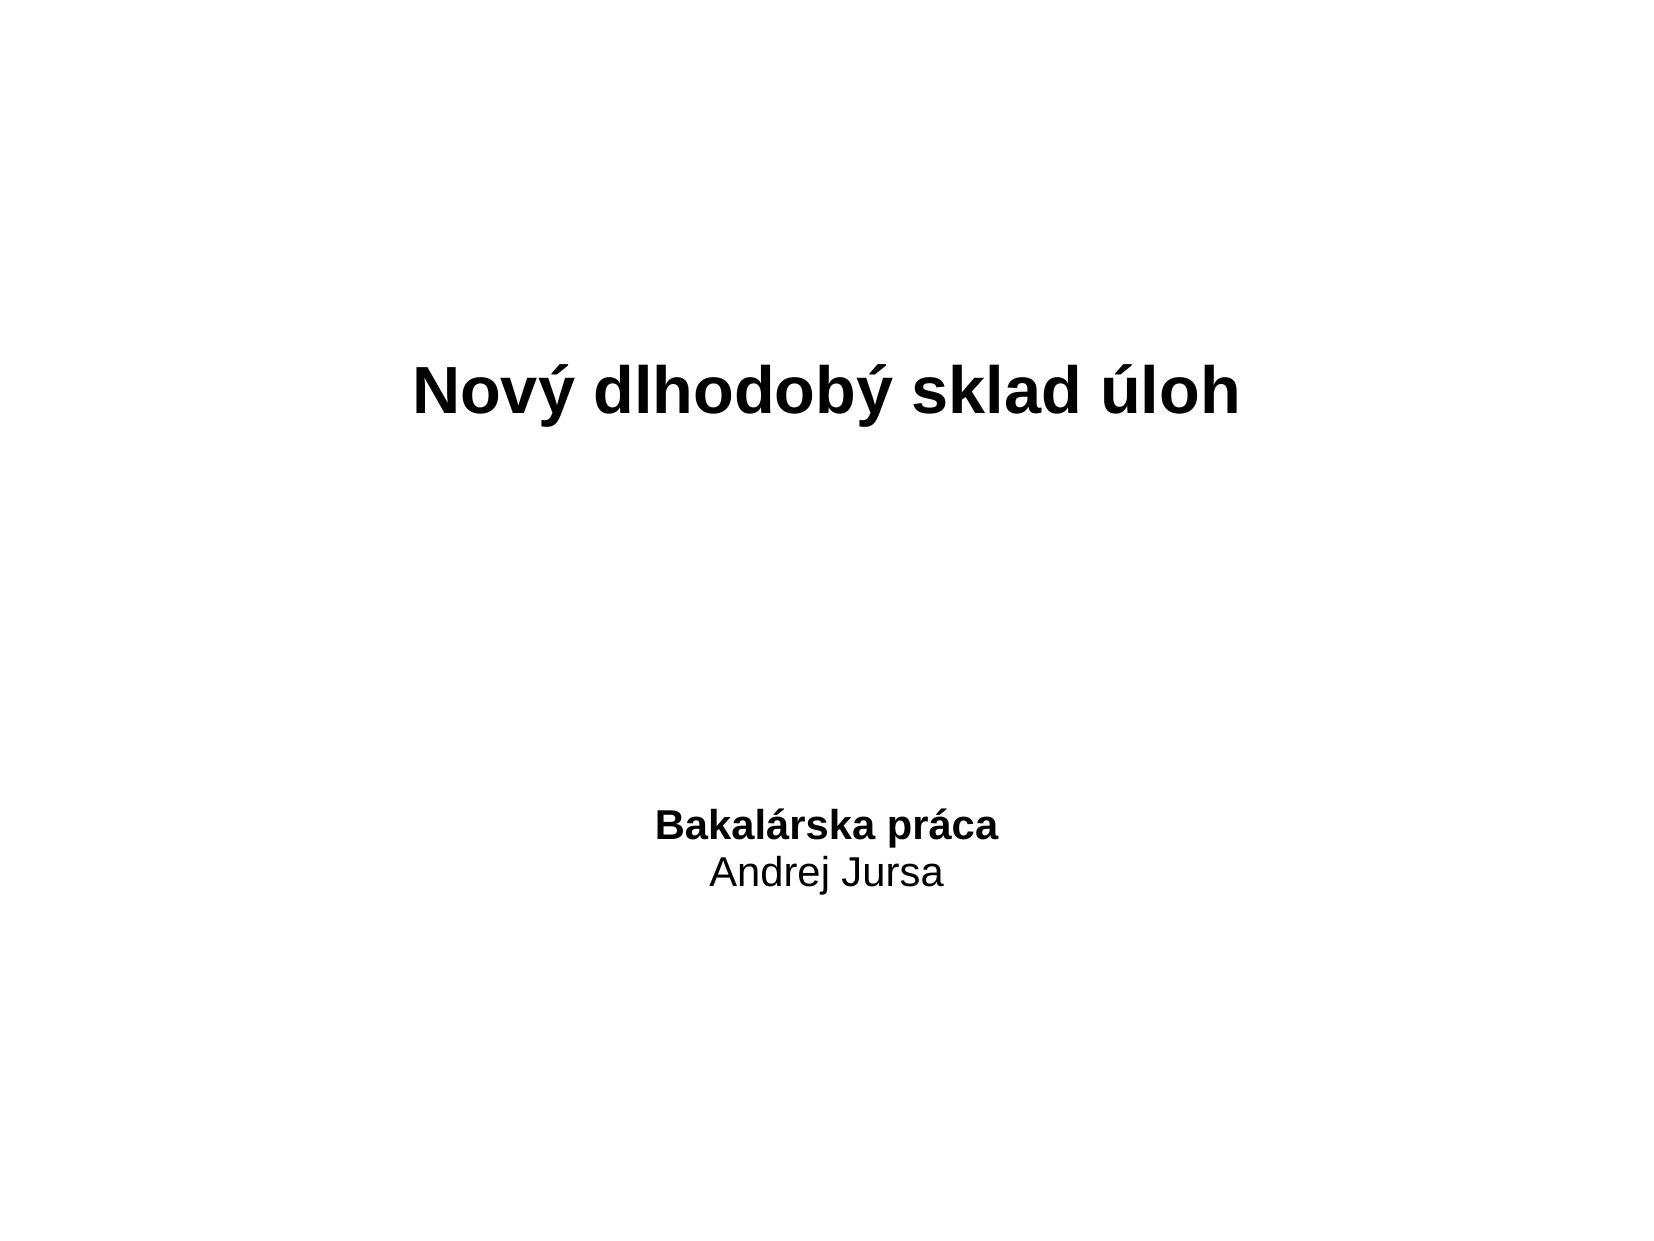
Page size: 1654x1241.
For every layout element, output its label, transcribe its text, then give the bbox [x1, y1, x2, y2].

subtitle Nový dlhodobý sklad úloh Bakalárska práca Andrej Jursa [82, 143, 1571, 1104]
